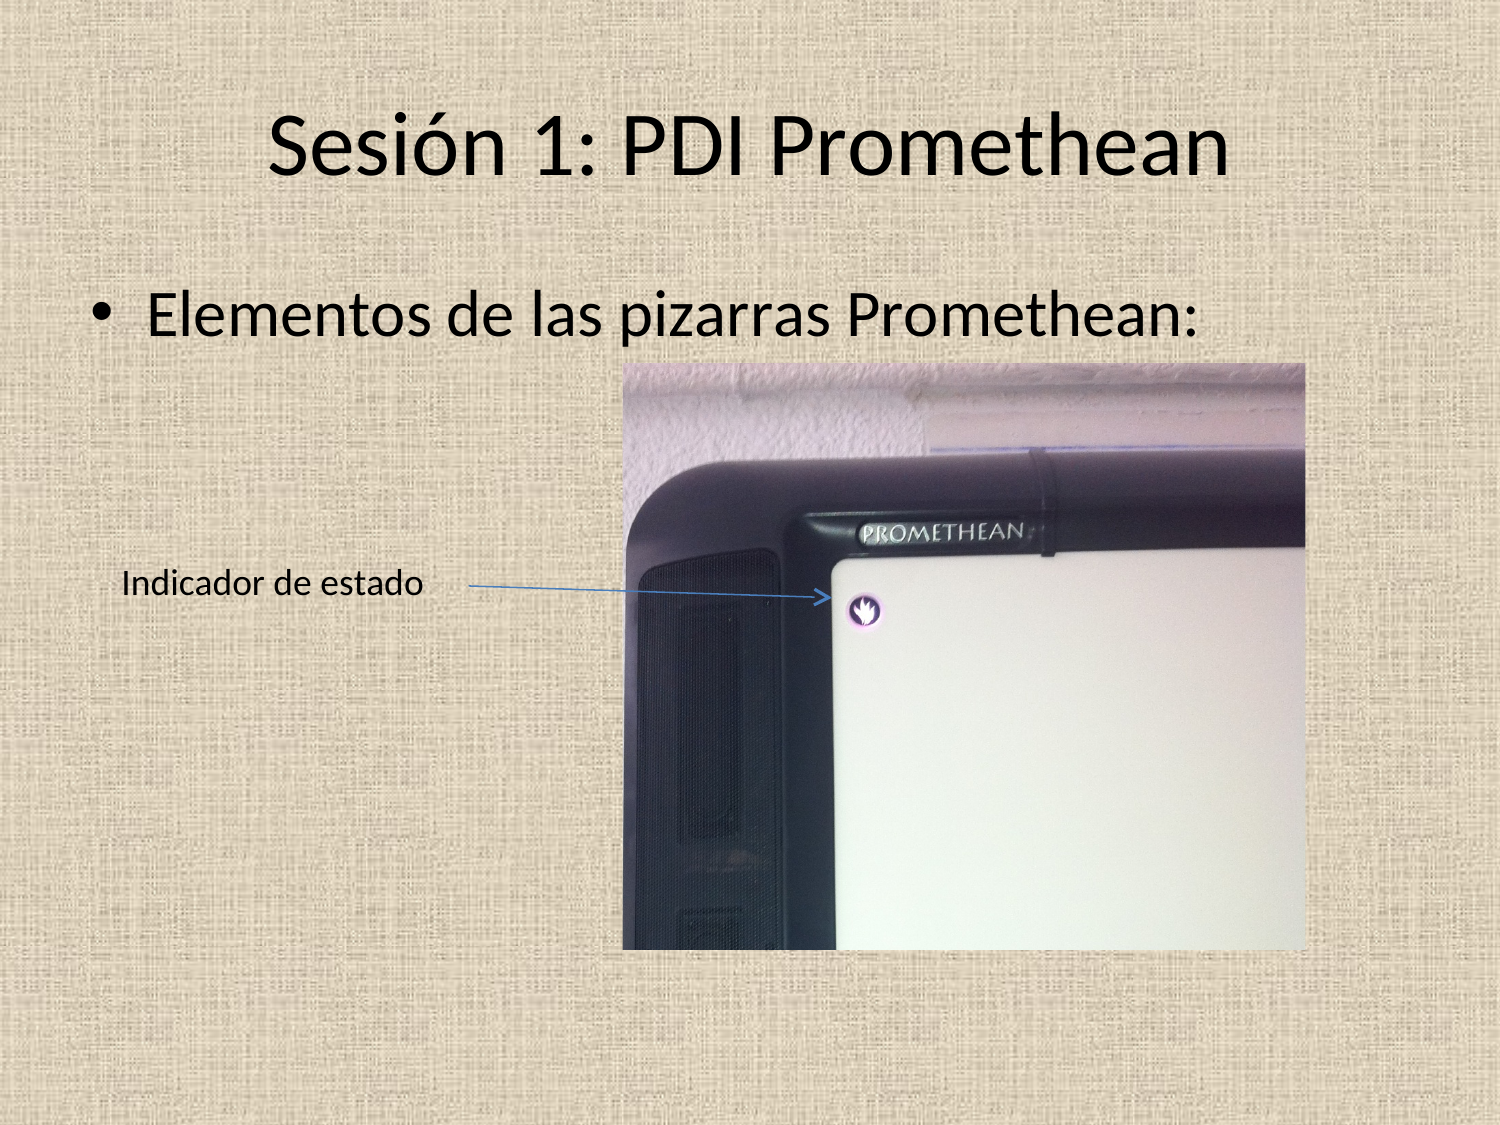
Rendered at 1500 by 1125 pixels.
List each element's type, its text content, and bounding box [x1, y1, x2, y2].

picture [0, 0, 1500, 1125]
text_box Indicador de estado [106, 550, 440, 612]
list Elementos de las pizarras Promethean: [75, 262, 1426, 1005]
title Sesión 1: PDI Promethean [75, 45, 1426, 233]
